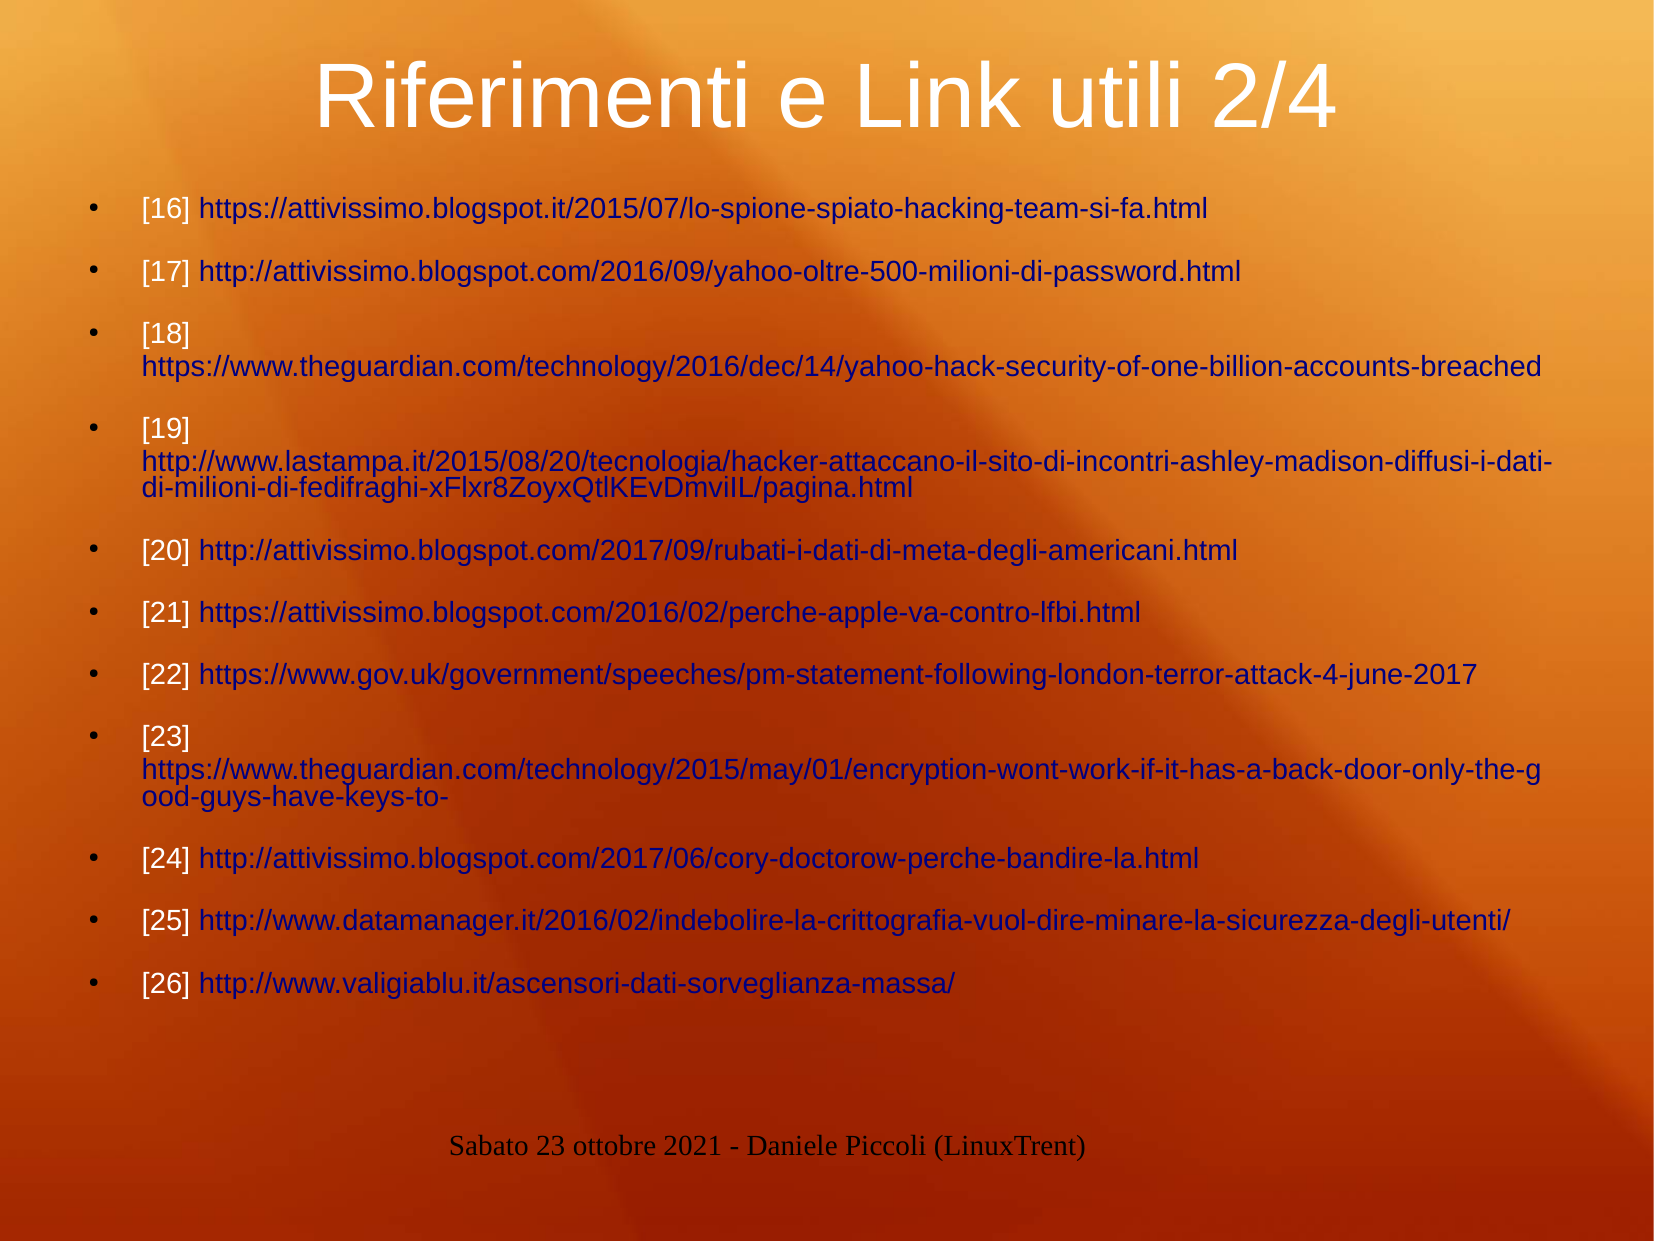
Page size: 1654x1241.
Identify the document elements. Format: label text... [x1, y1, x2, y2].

picture [0, 0, 1654, 1241]
title Riferimenti e Link utili 2/4 [82, 25, 1571, 166]
list [16] https://attivissimo.blogspot.it/2015/07/lo-spione-spiato-hacking-team-si-fa.html [17] http://attivissimo.blogspot.com/2016/09/yahoo-oltre-500-milioni-di-password.html [18] https://www.theguardian.com/technology/2016/dec/14/yahoo-hack-security-of-one-billion-accounts-breached [19] http://www.lastampa.it/2015/08/20/tecnologia/hacker-attaccano-il-sito-di-incontri-ashley-madison-diffusi-i-dati-di-milioni-di-fedifraghi-xFlxr8ZoyxQtlKEvDmviIL/pagina.html [20] http://attivissimo.blogspot.com/2017/09/rubati-i-dati-di-meta-degli-americani.html [21] https://attivissimo.blogspot.com/2016/02/perche-apple-va-contro-lfbi.html [22] https://www.gov.uk/government/speeches/pm-statement-following-london-terror-attack-4-june-2017 [23] https://www.theguardian.com/technology/2015/may/01/encryption-wont-work-if-it-has-a-back-door-only-the-good-guys-have-keys-to- [24] http://attivissimo.blogspot.com/2017/06/cory-doctorow-perche-bandire-la.html [25] http://www.datamanager.it/2016/02/indebolire-la-crittografia-vuol-dire-minare-la-sicurezza-degli-utenti/ [26] http://www.valigiablu.it/ascensori-dati-sorveglianza-massa/ [70, 129, 1559, 1003]
